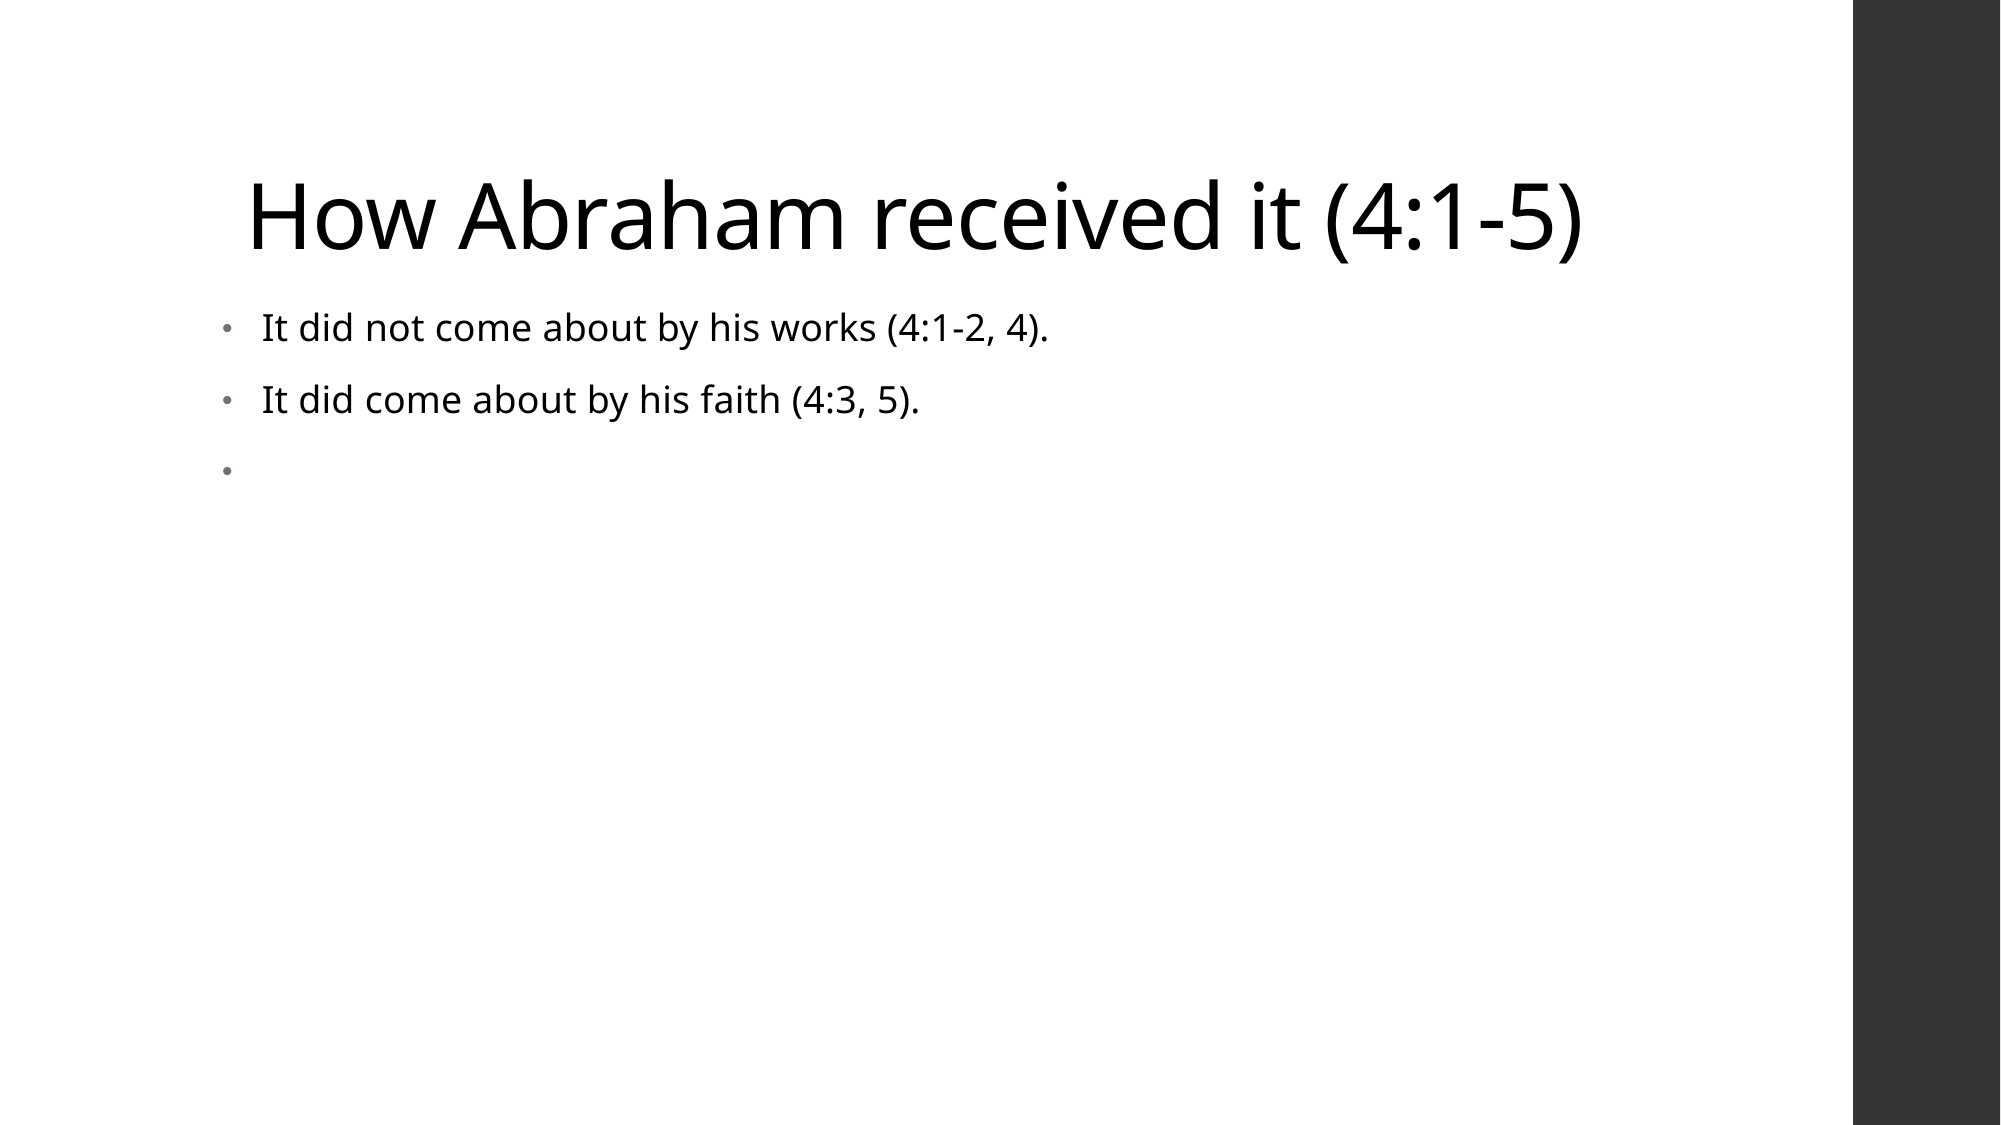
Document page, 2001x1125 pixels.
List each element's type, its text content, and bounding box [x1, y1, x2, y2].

title How Abraham received it (4:1-5) [206, 60, 1797, 278]
list It did not come about by his works (4:1-2, 4). It did come about by his faith (4:3, 5). [206, 299, 1617, 1014]
